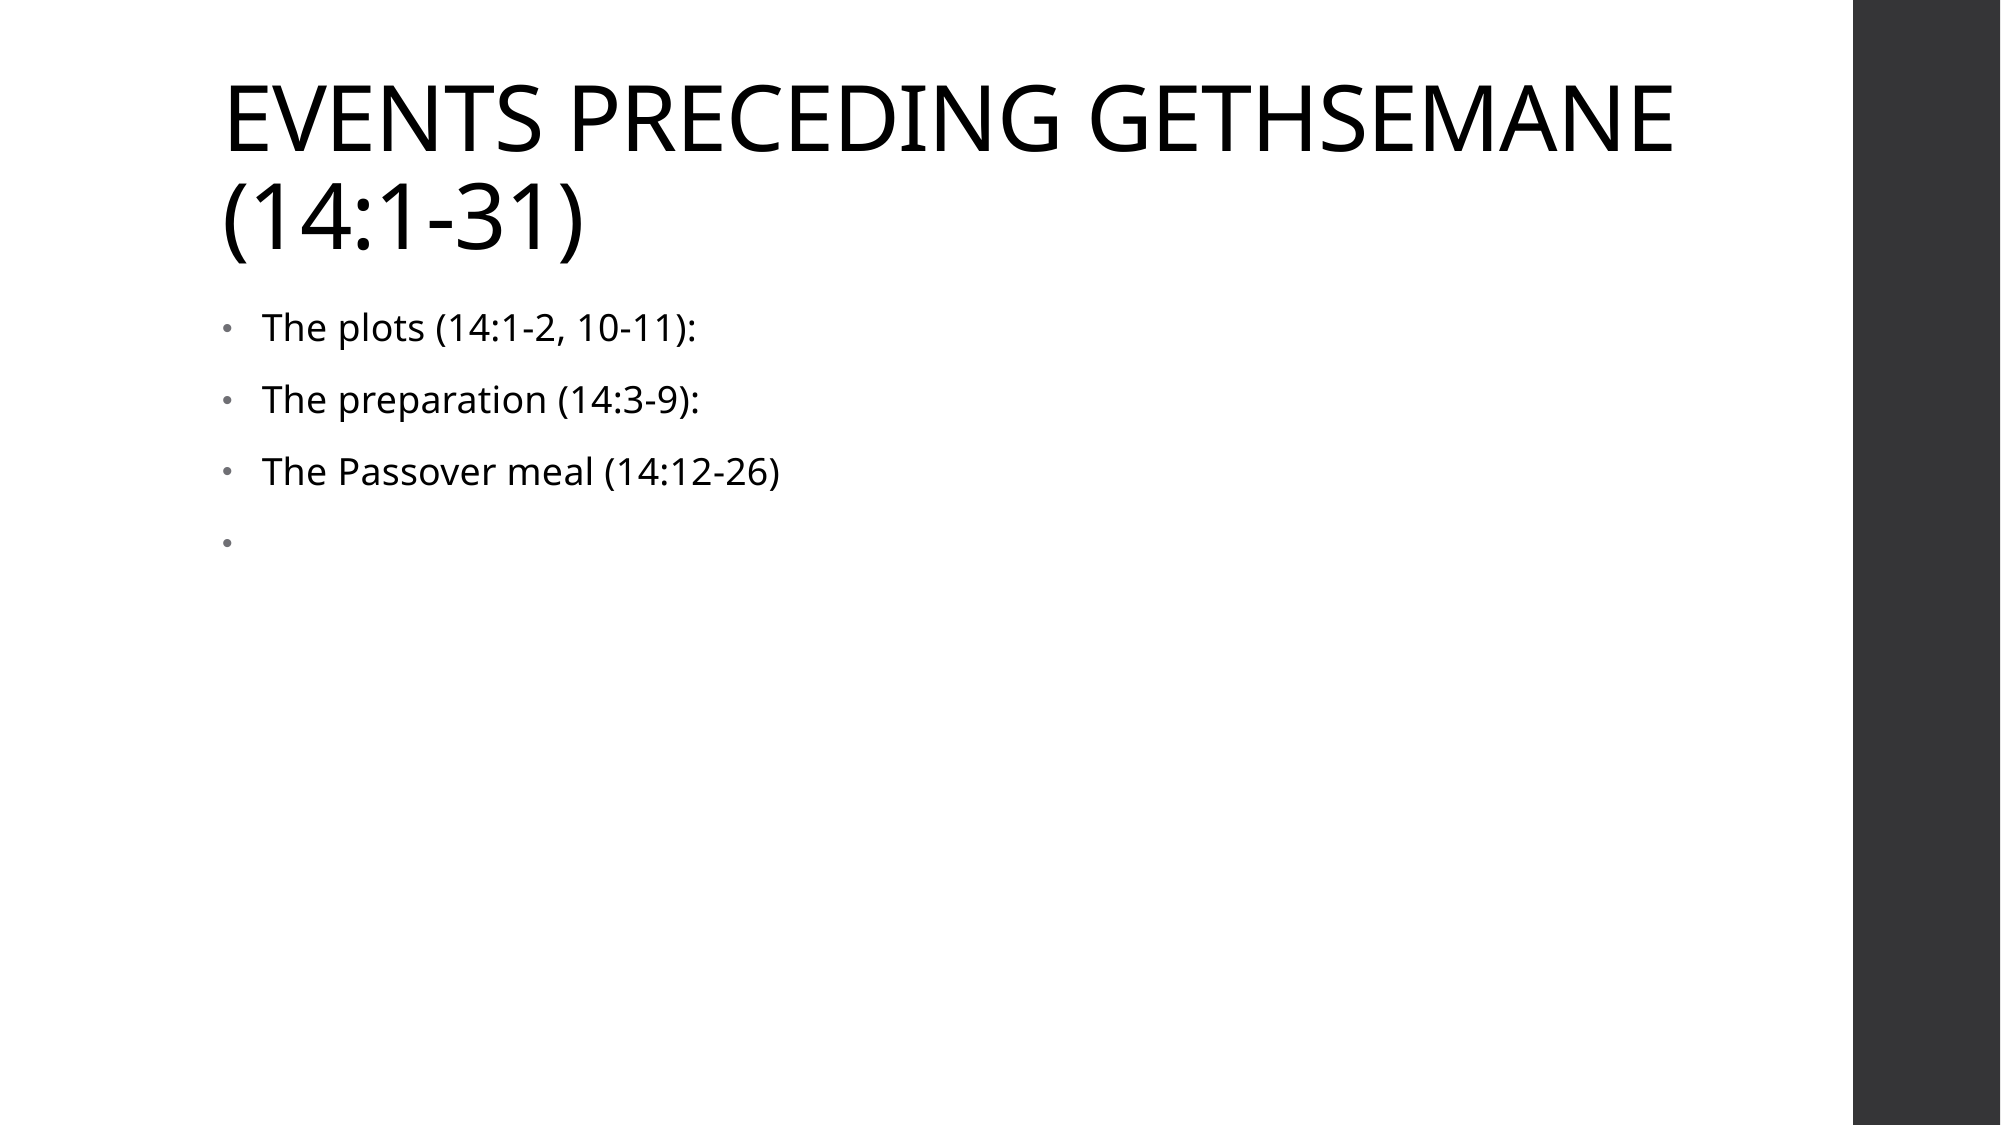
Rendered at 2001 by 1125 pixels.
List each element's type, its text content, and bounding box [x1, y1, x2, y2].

title EVENTS PRECEDING GETHSEMANE (14:1-31) [206, 60, 1797, 278]
list The plots (14:1-2, 10-11): The preparation (14:3-9): The Passover meal (14:12-26) [206, 299, 1617, 1014]
